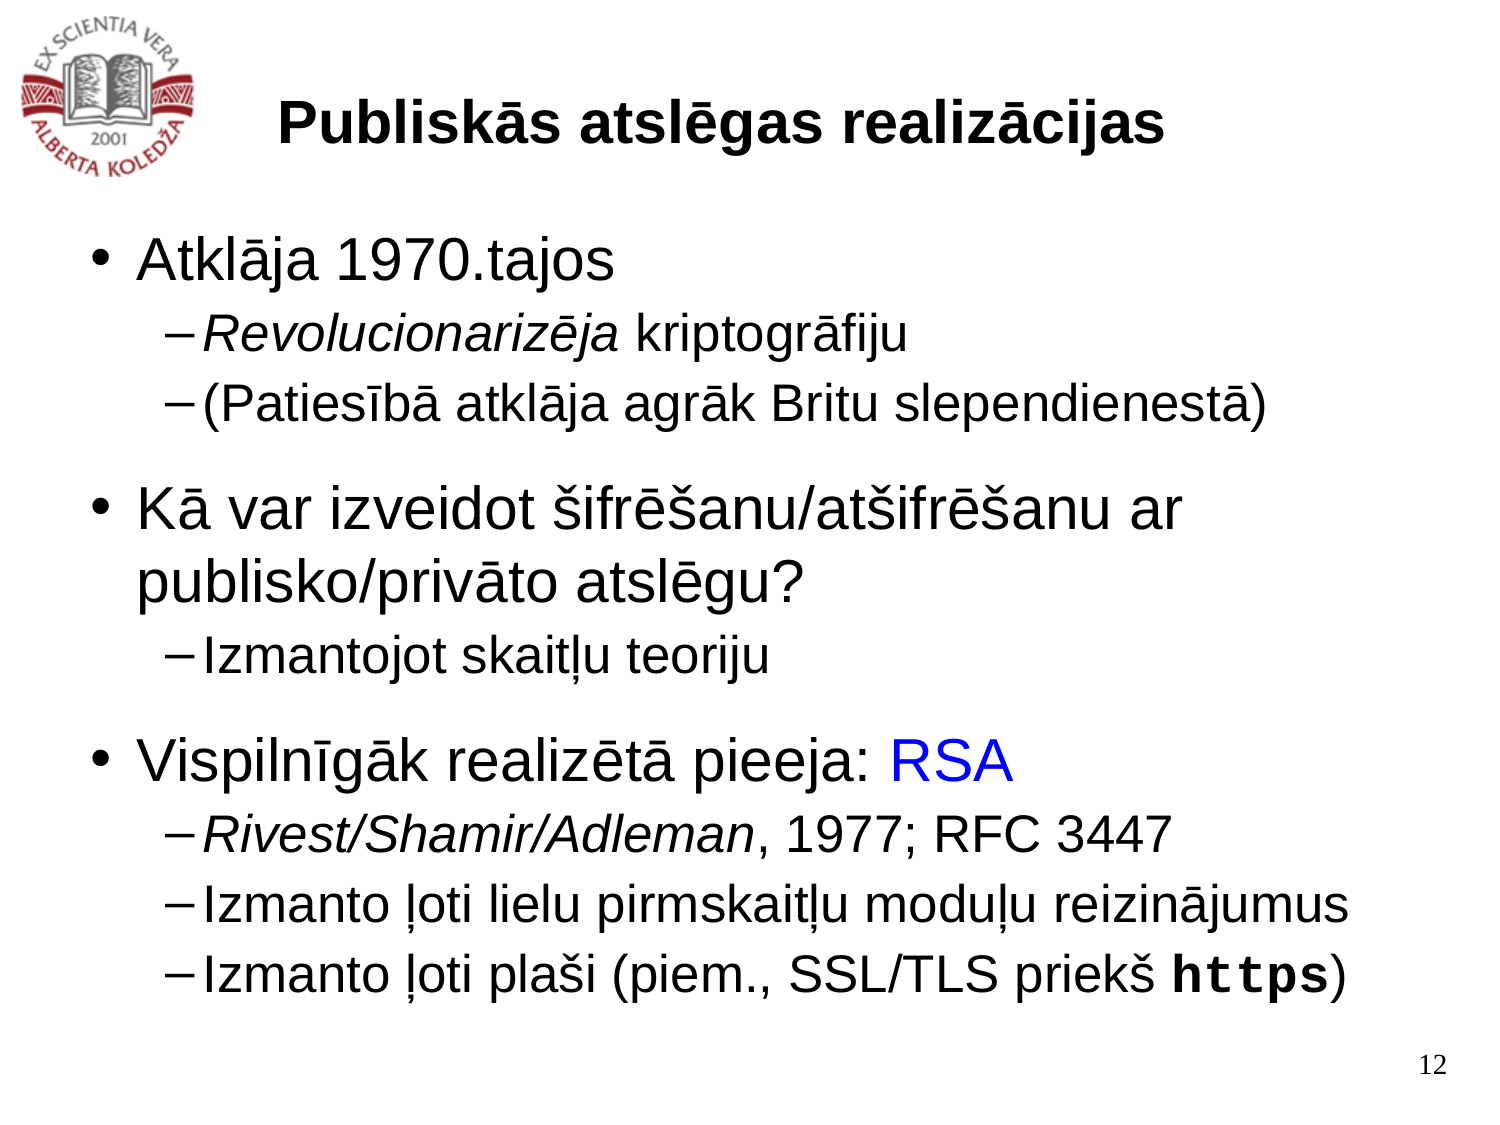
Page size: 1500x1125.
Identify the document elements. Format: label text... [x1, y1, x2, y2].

list Atklāja 1970.tajos Revolucionarizēja kriptogrāfiju (Patiesībā atklāja agrāk Britu slependienestā) Kā var izveidot šifrēšanu/atšifrēšanu ar publisko/privāto atslēgu? Izmantojot skaitļu teoriju Vispilnīgāk realizētā pieeja: RSA Rivest/Shamir/Adleman, 1977; RFC 3447 Izmanto ļoti lielu pirmskaitļu moduļu reizinājumus Izmanto ļoti plaši (piem., SSL/TLS priekš https) [74, 212, 1450, 1075]
title Publiskās atslēgas realizācijas [50, 62, 1374, 175]
text_box <skaitlis> [1312, 1037, 1463, 1101]
picture [21, 16, 194, 177]
